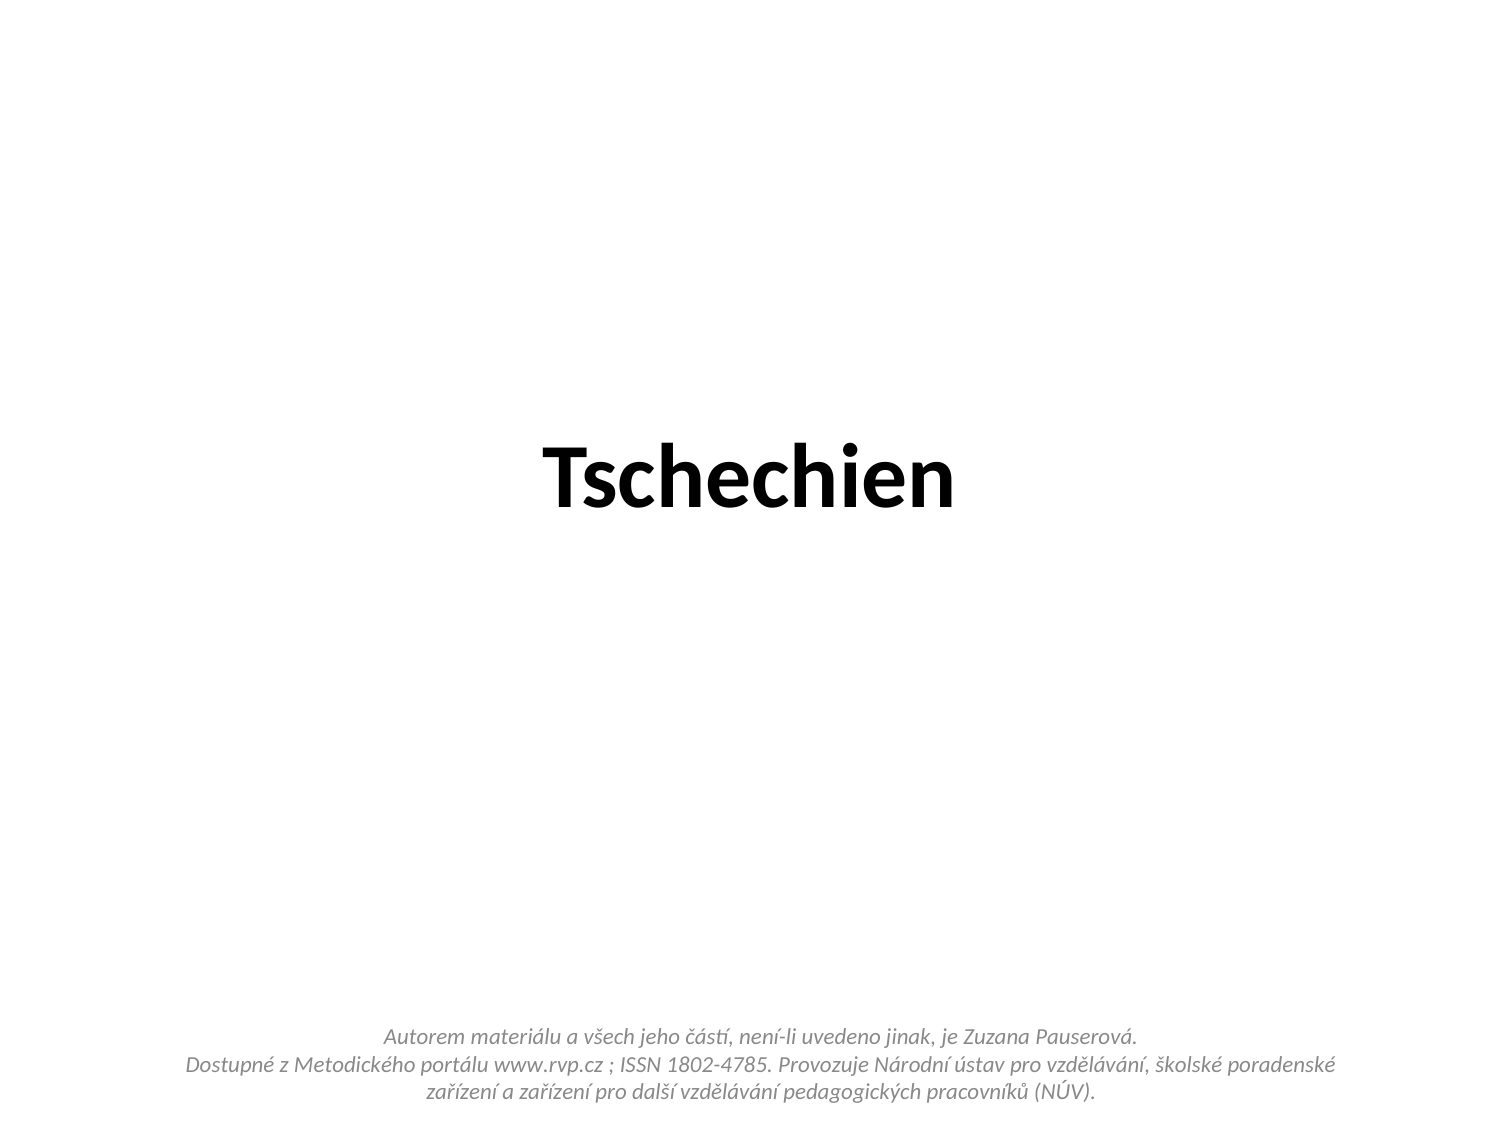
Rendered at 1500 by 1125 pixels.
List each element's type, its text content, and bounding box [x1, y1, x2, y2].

title Tschechien [112, 349, 1388, 592]
text_box Autorem materiálu a všech jeho částí, není-li uvedeno jinak, je Zuzana Pauserová. Dostupné z Metodického portálu www.rvp.cz ; ISSN 1802-4785. Provozuje Národní ústav pro vzdělávání, školské poradenské zařízení a zařízení pro další vzdělávání pedagogických pracovníků (NÚV). [147, 1046, 1377, 1107]
